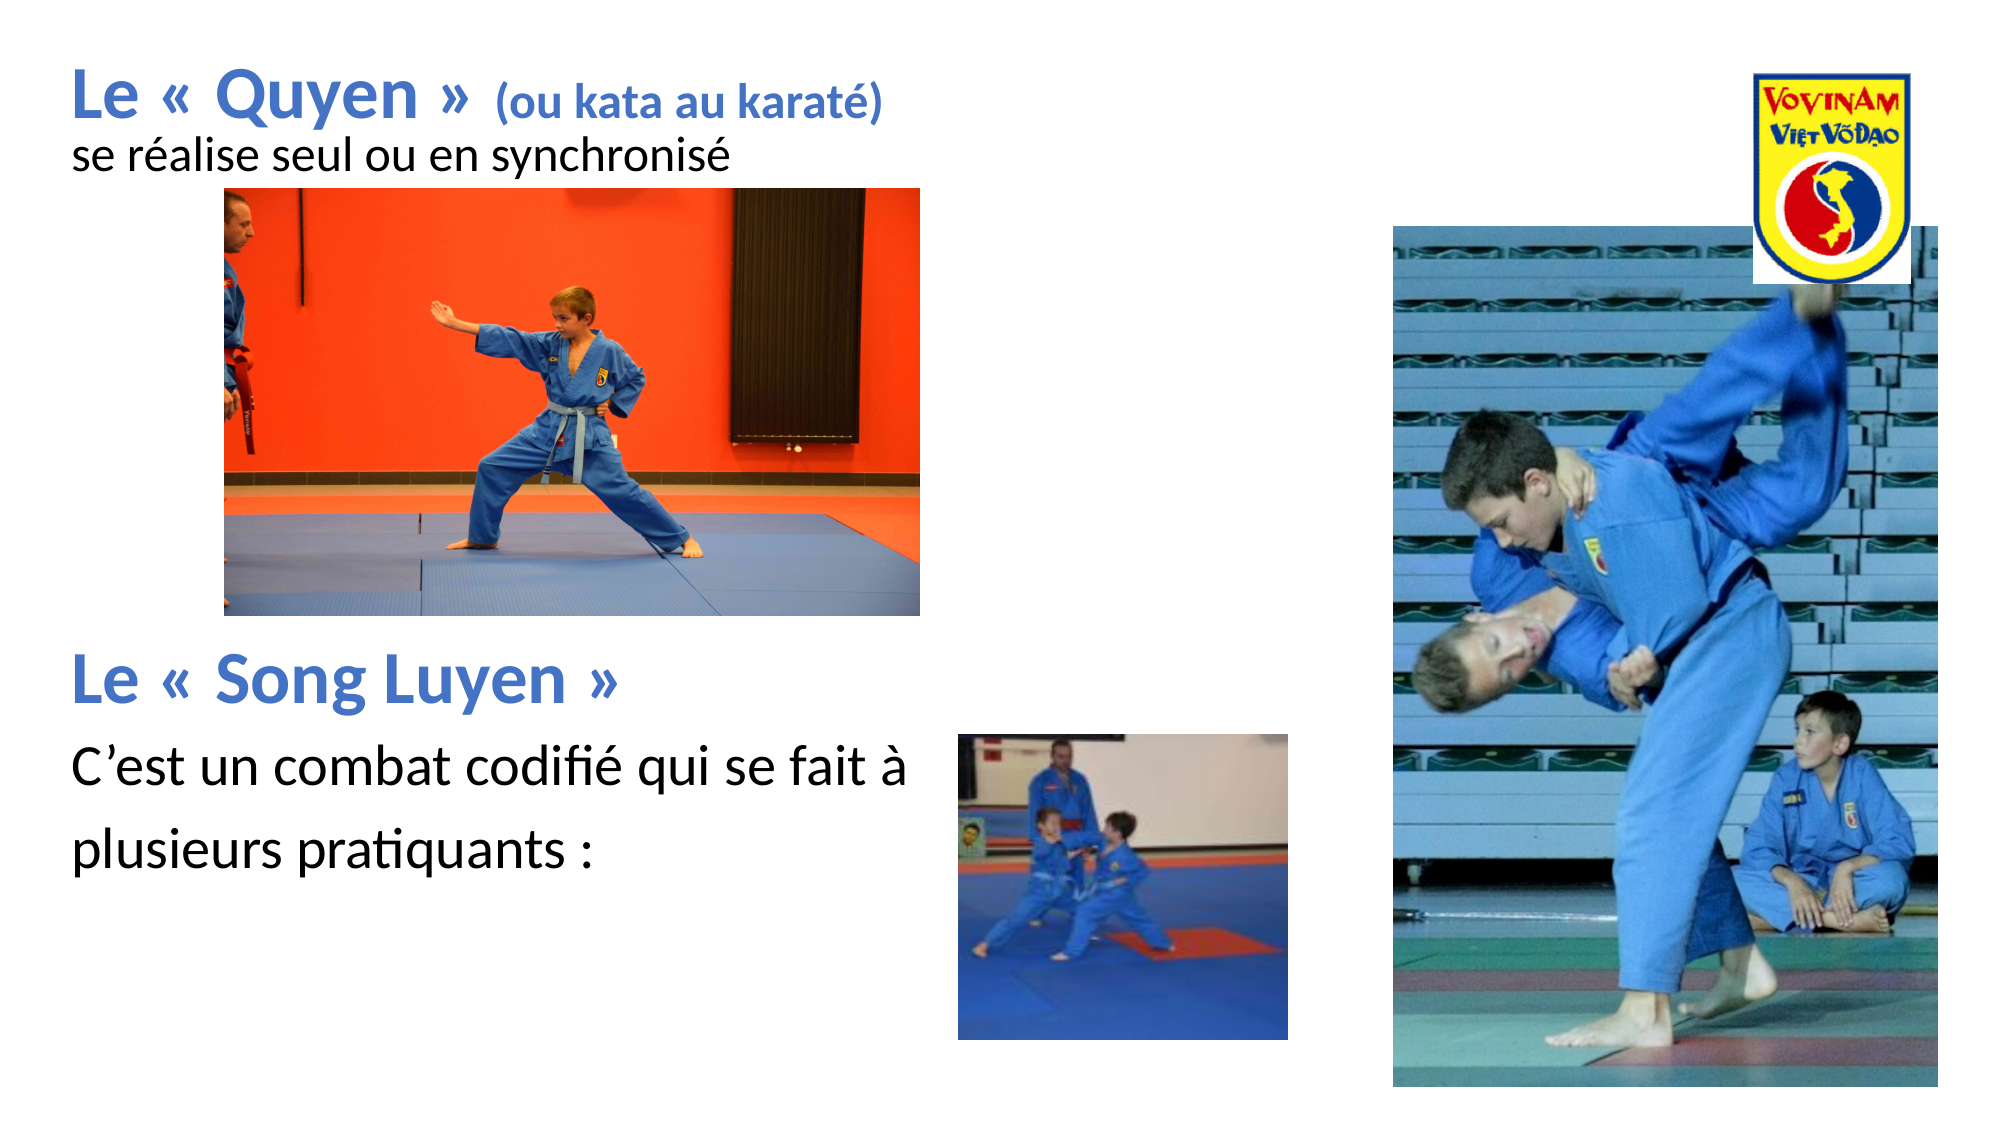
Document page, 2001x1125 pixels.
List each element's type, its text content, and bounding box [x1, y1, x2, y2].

picture [224, 188, 920, 616]
text_box Le « Quyen » (ou kata au karaté) se réalise seul ou en synchronisé [56, 48, 1782, 266]
picture [1393, 73, 1938, 1087]
title Le « Song Luyen » [56, 611, 1393, 727]
list C’est un combat codifié qui se fait à plusieurs pratiquants : [56, 727, 1512, 1125]
picture [958, 734, 1288, 1040]
